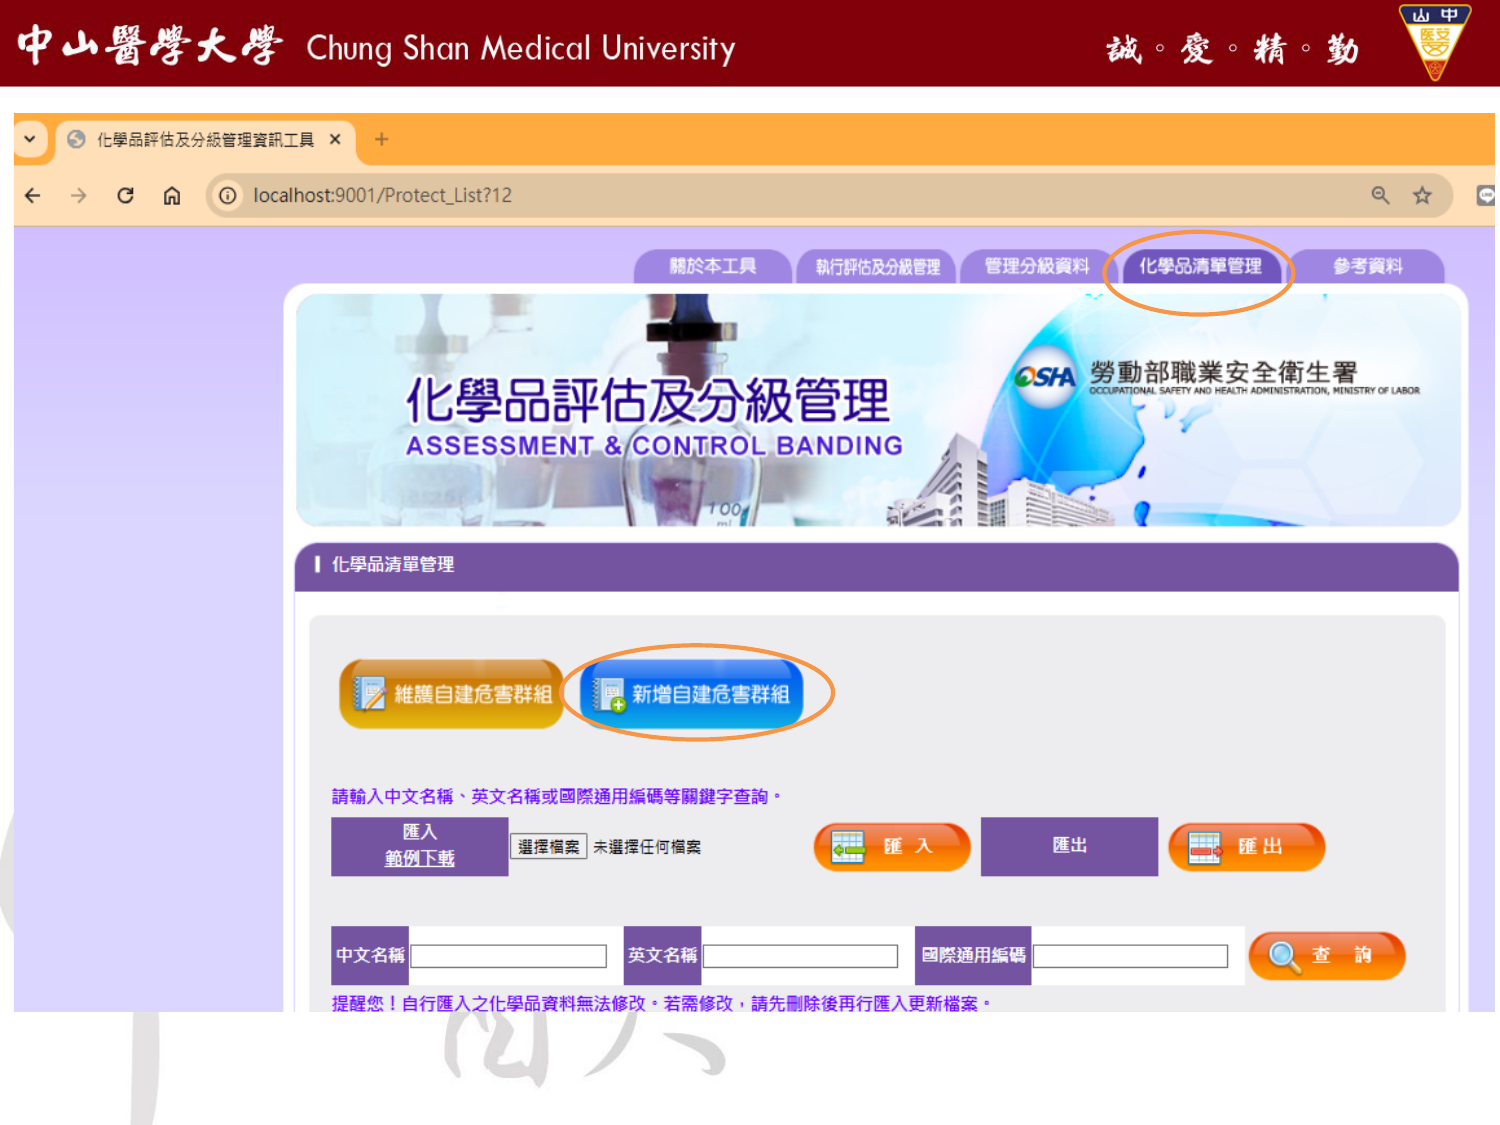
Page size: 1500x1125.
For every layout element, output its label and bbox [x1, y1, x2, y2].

picture [13, 113, 1495, 1012]
